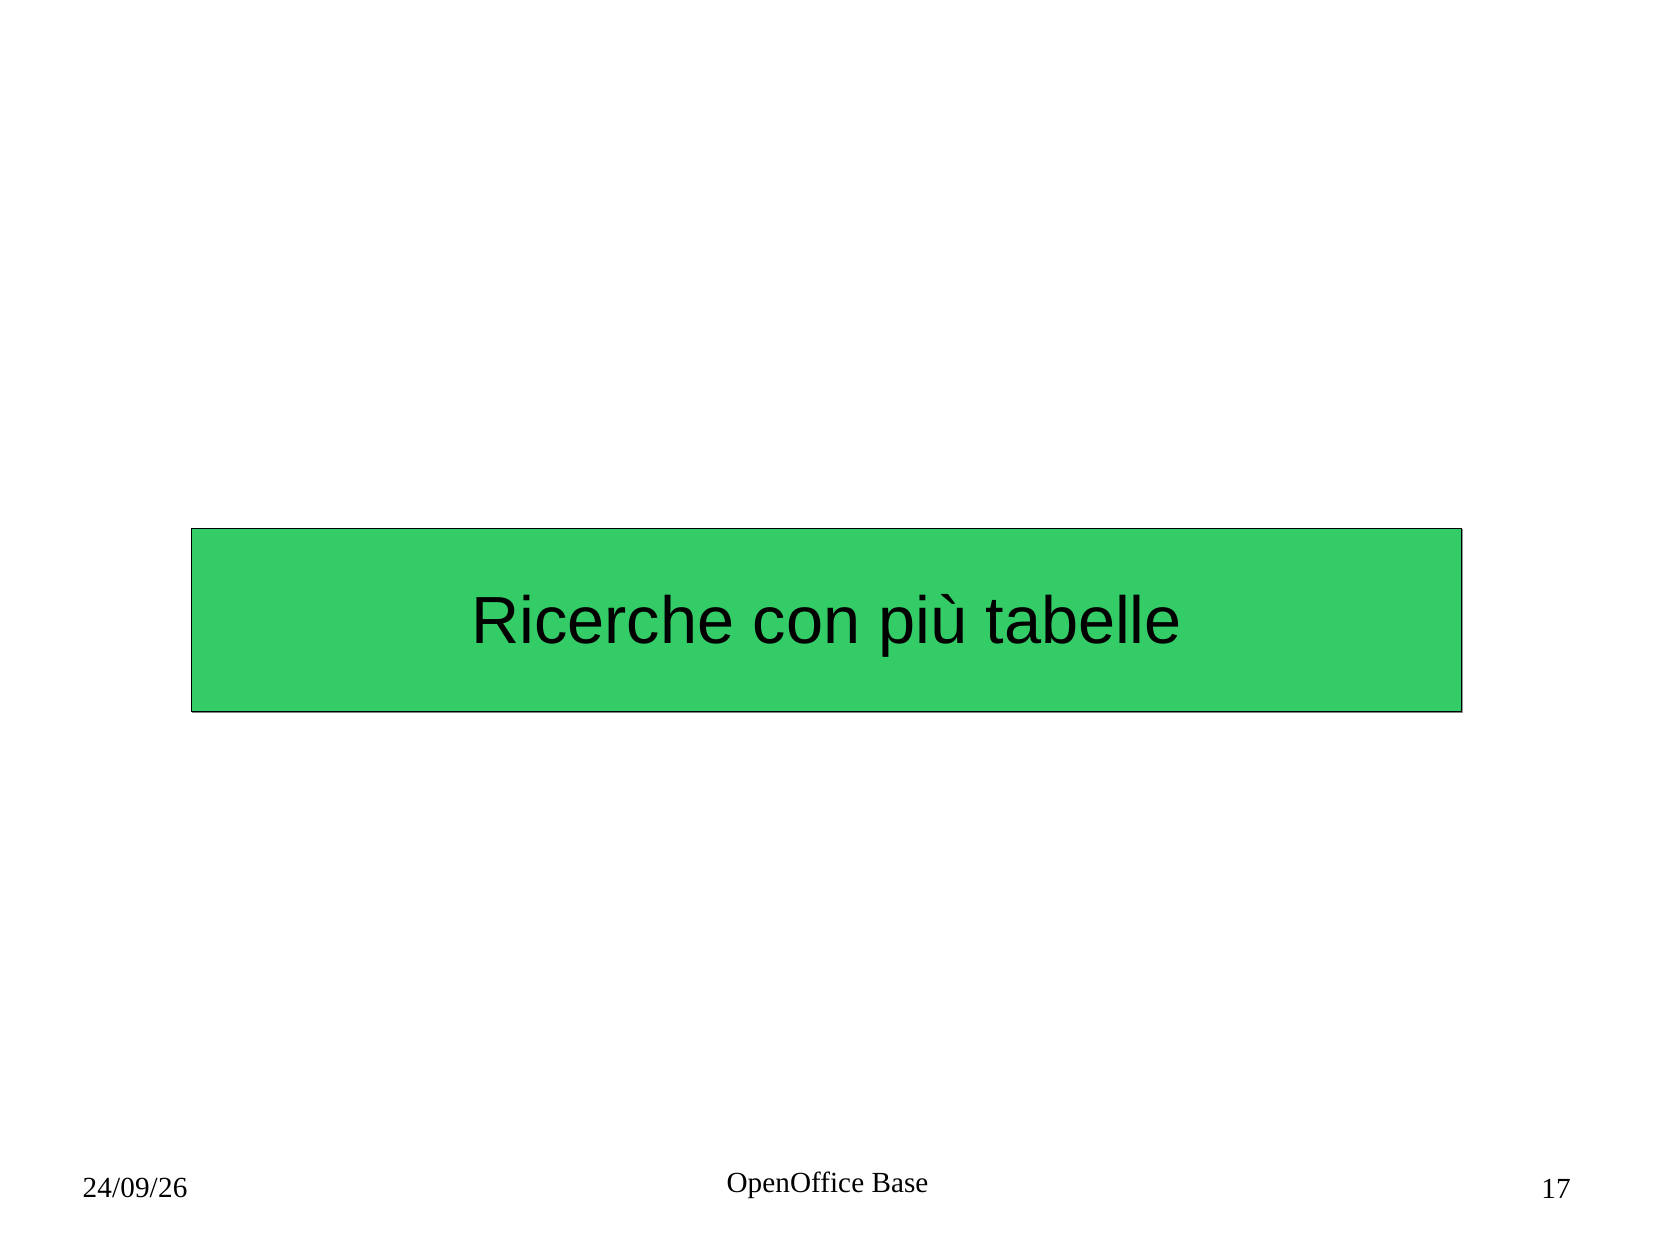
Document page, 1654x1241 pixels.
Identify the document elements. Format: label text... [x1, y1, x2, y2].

text_box Ricerche con più tabelle [191, 528, 1462, 712]
